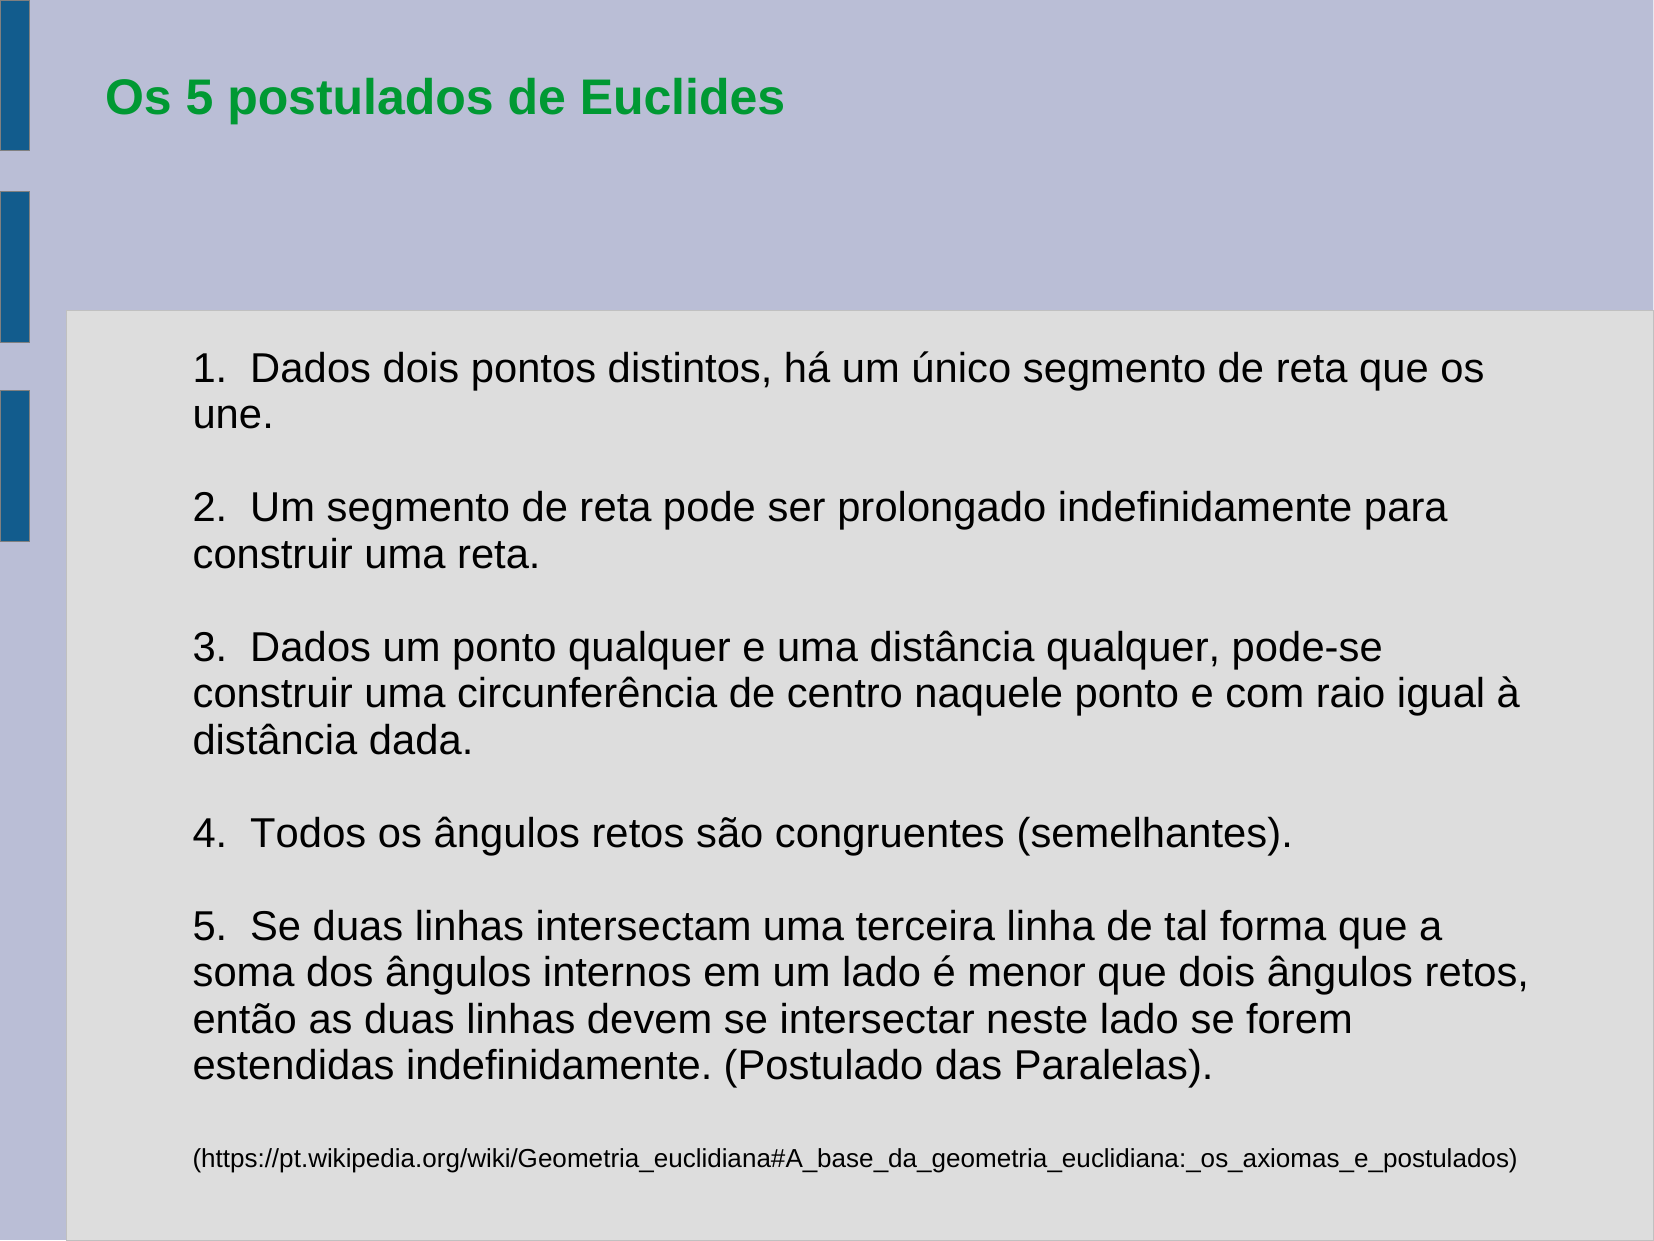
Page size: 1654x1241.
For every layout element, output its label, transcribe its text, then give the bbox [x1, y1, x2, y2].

title Os 5 postulados de Euclides [105, 45, 1518, 151]
list 1. Dados dois pontos distintos, há um único segmento de reta que os une. 2. Um segmento de reta pode ser prolongado indefinidamente para construir uma reta. 3. Dados um ponto qualquer e uma distância qualquer, pode-se construir uma circunferência de centro naquele ponto e com raio igual à distância dada. 4. Todos os ângulos retos são congruentes (semelhantes). 5. Se duas linhas intersectam uma terceira linha de tal forma que a soma dos ângulos internos em um lado é menor que dois ângulos retos, então as duas linhas devem se intersectar neste lado se forem estendidas indefinidamente. (Postulado das Paralelas). (https://pt.wikipedia.org/wiki/Geometria_euclidiana#A_base_da_geometria_euclidiana:_os_axiomas_e_postulados) [121, 344, 1534, 1241]
